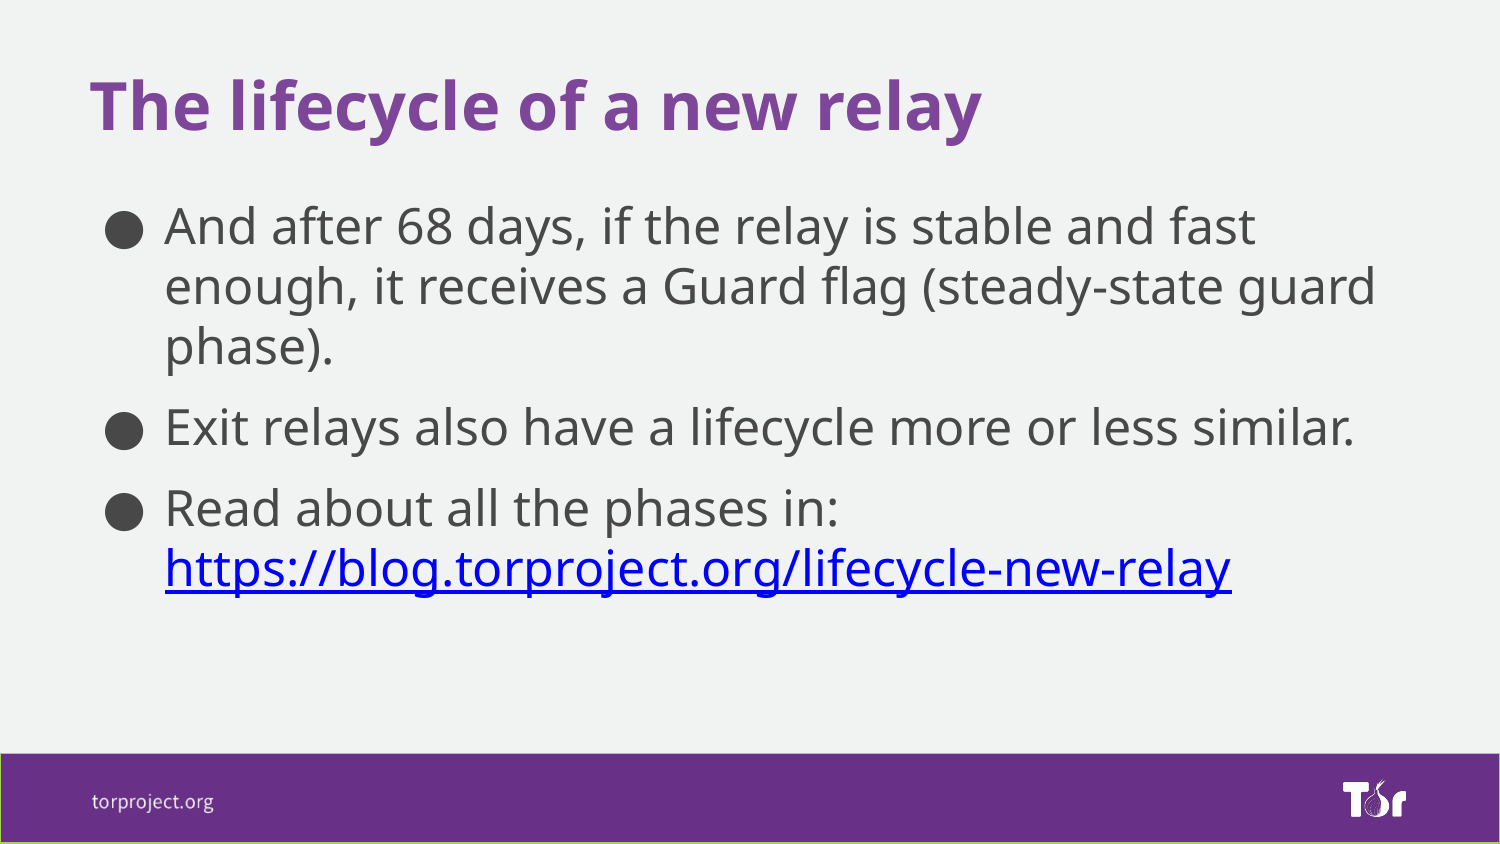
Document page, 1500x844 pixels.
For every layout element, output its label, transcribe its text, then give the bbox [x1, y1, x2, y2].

text_box The lifecycle of a new relay [75, 33, 1425, 174]
picture [75, 780, 604, 821]
picture [1343, 778, 1406, 817]
text_box And after 68 days, if the relay is stable and fast enough, it receives a Guard flag (steady-state guard phase). Exit relays also have a lifecycle more or less similar. Read about all the phases in: https://blog.torproject.org/lifecycle-new-relay [75, 187, 1425, 744]
